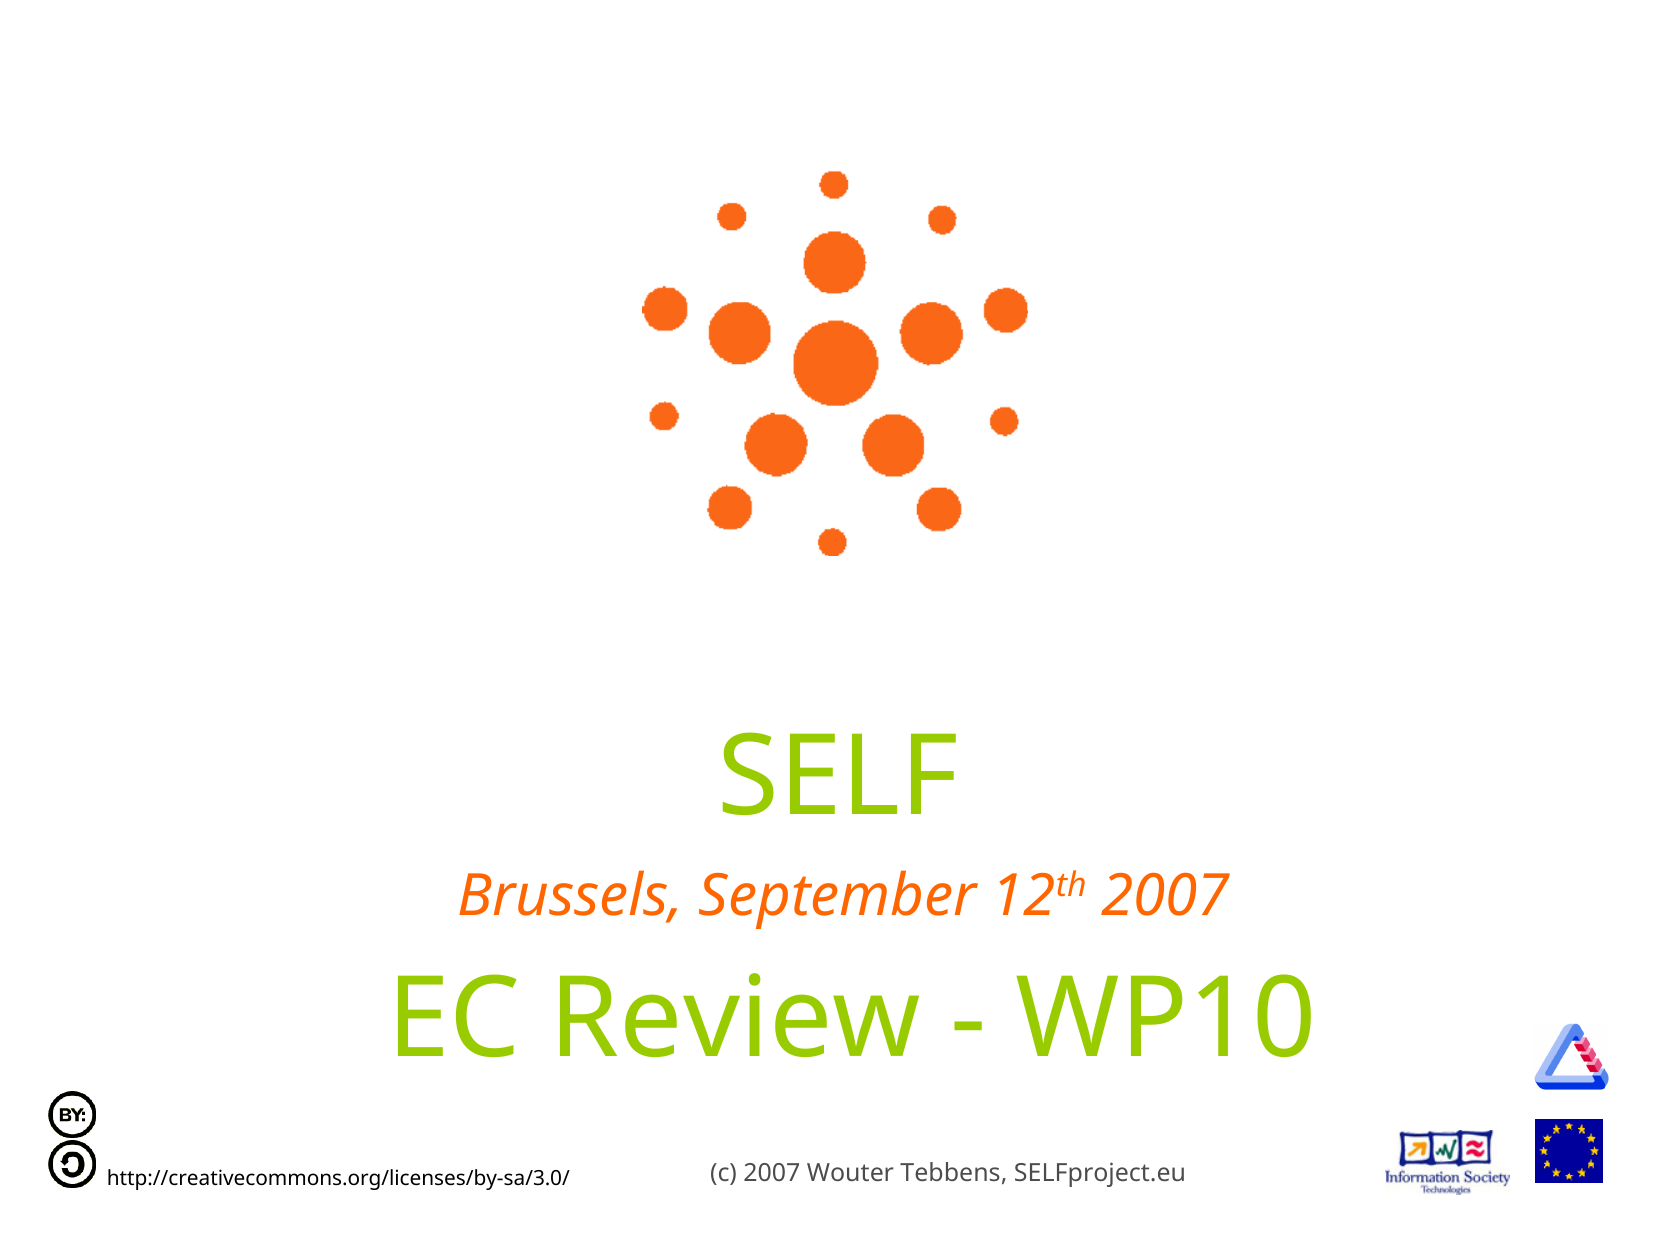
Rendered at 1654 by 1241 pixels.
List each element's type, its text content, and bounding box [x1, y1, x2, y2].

picture [1534, 1023, 1609, 1091]
text_box SELF [717, 694, 949, 826]
text_box Brussels, September 12th 2007 [457, 853, 1228, 923]
picture [642, 169, 1028, 556]
picture [48, 1091, 96, 1138]
picture [1385, 1130, 1510, 1195]
text_box EC Review - WP10 [387, 936, 1294, 1068]
picture [48, 1140, 96, 1188]
picture [1535, 1119, 1603, 1183]
